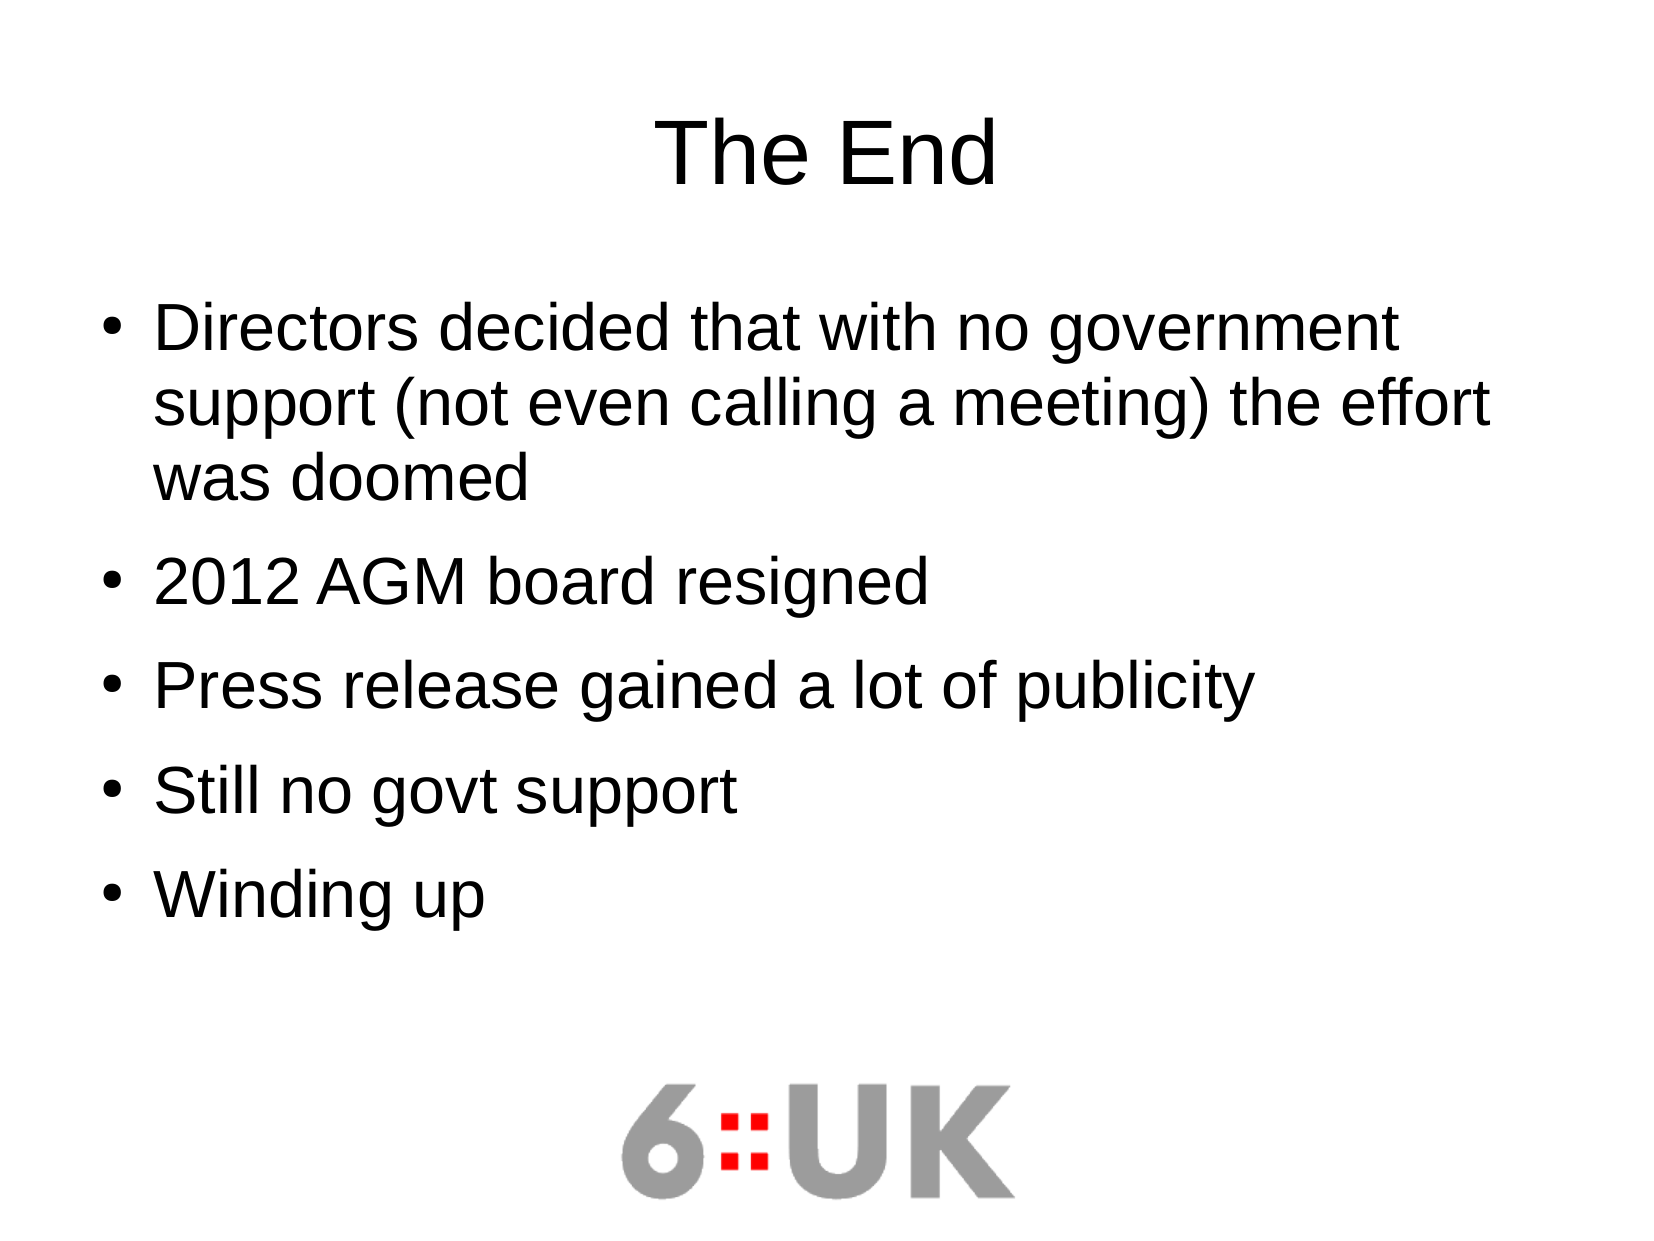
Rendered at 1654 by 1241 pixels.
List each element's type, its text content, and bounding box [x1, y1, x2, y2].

picture [610, 1010, 1028, 1241]
list Directors decided that with no government support (not even calling a meeting) the effort was doomed 2012 AGM board resigned Press release gained a lot of publicity Still no govt support Winding up [82, 290, 1538, 1010]
title The End [82, 49, 1571, 257]
